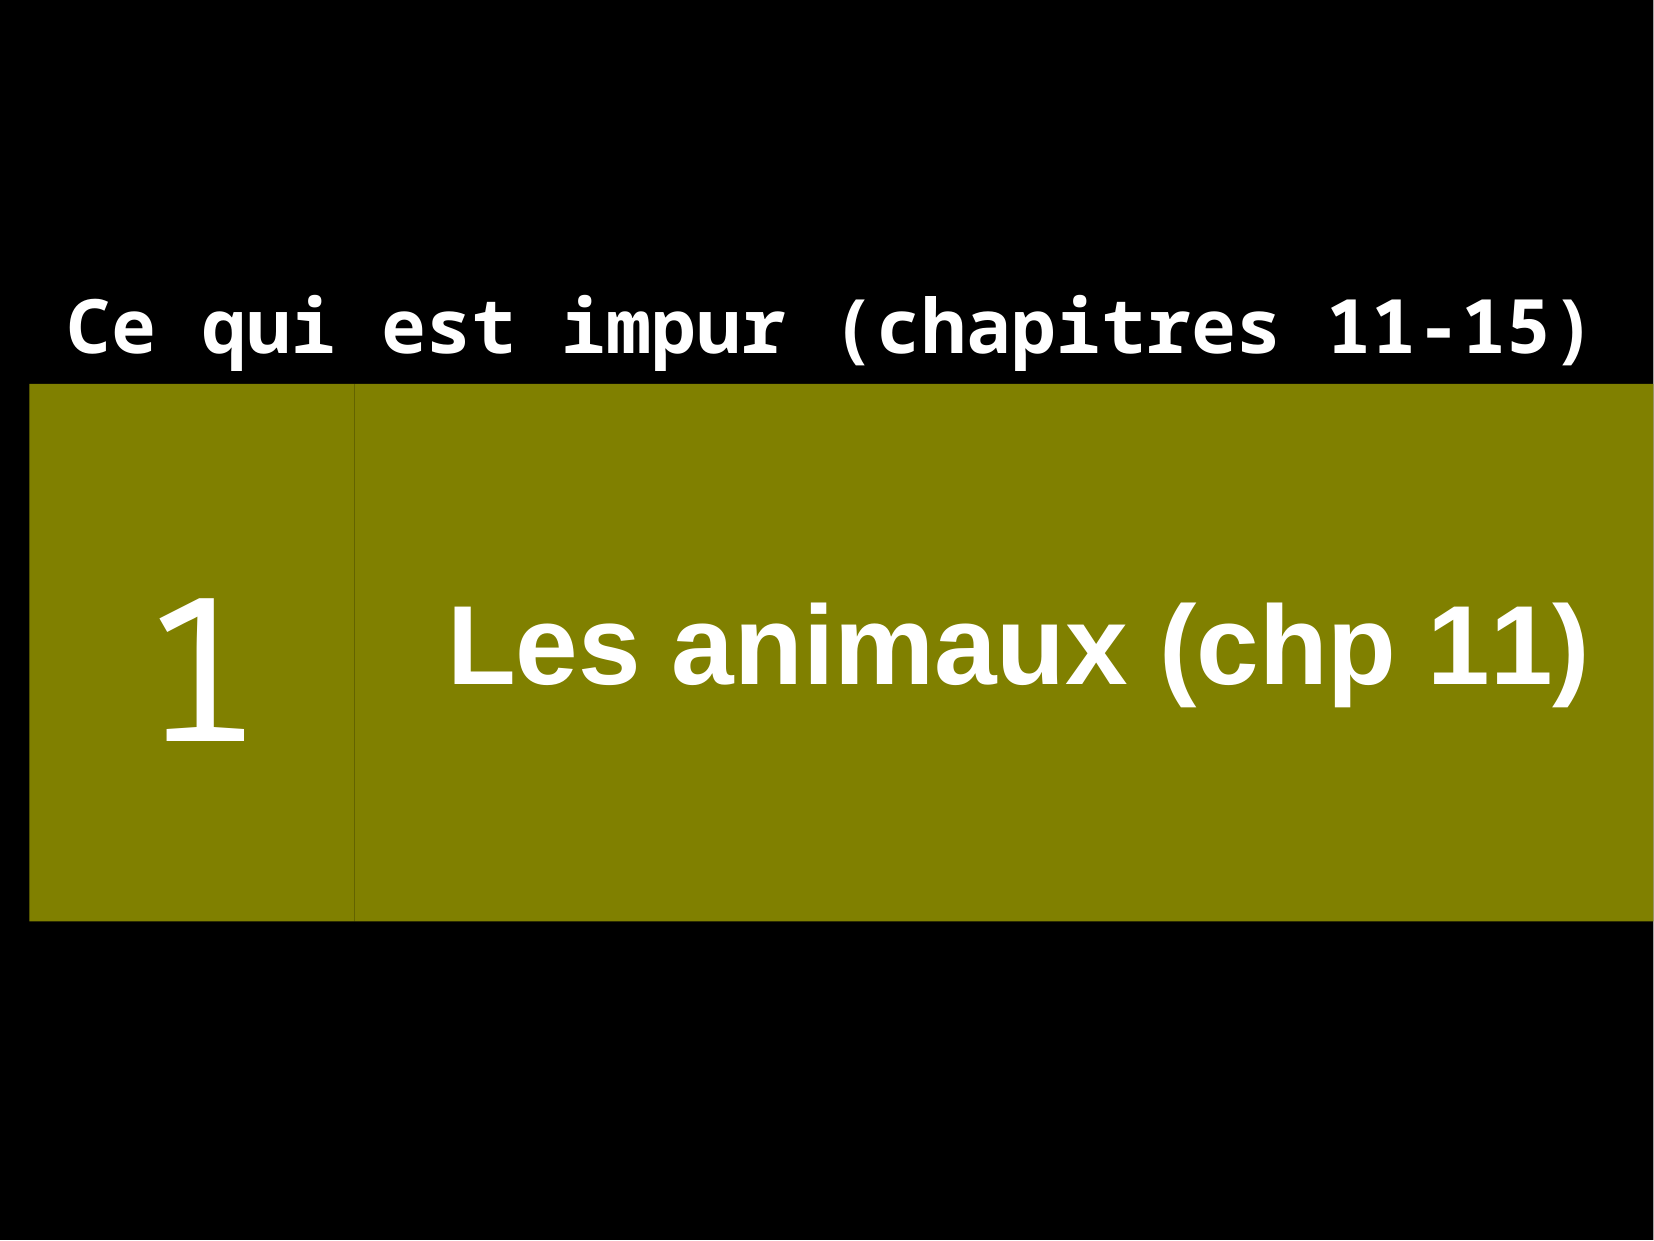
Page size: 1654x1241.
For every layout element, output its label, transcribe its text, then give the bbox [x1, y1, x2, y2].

text_box Ce qui est impur (chapitres 11-15) [51, 277, 1636, 379]
text_box 1 [126, 519, 266, 808]
text_box Les animaux (chp 11) [354, 383, 1654, 922]
text_box [29, 383, 354, 922]
